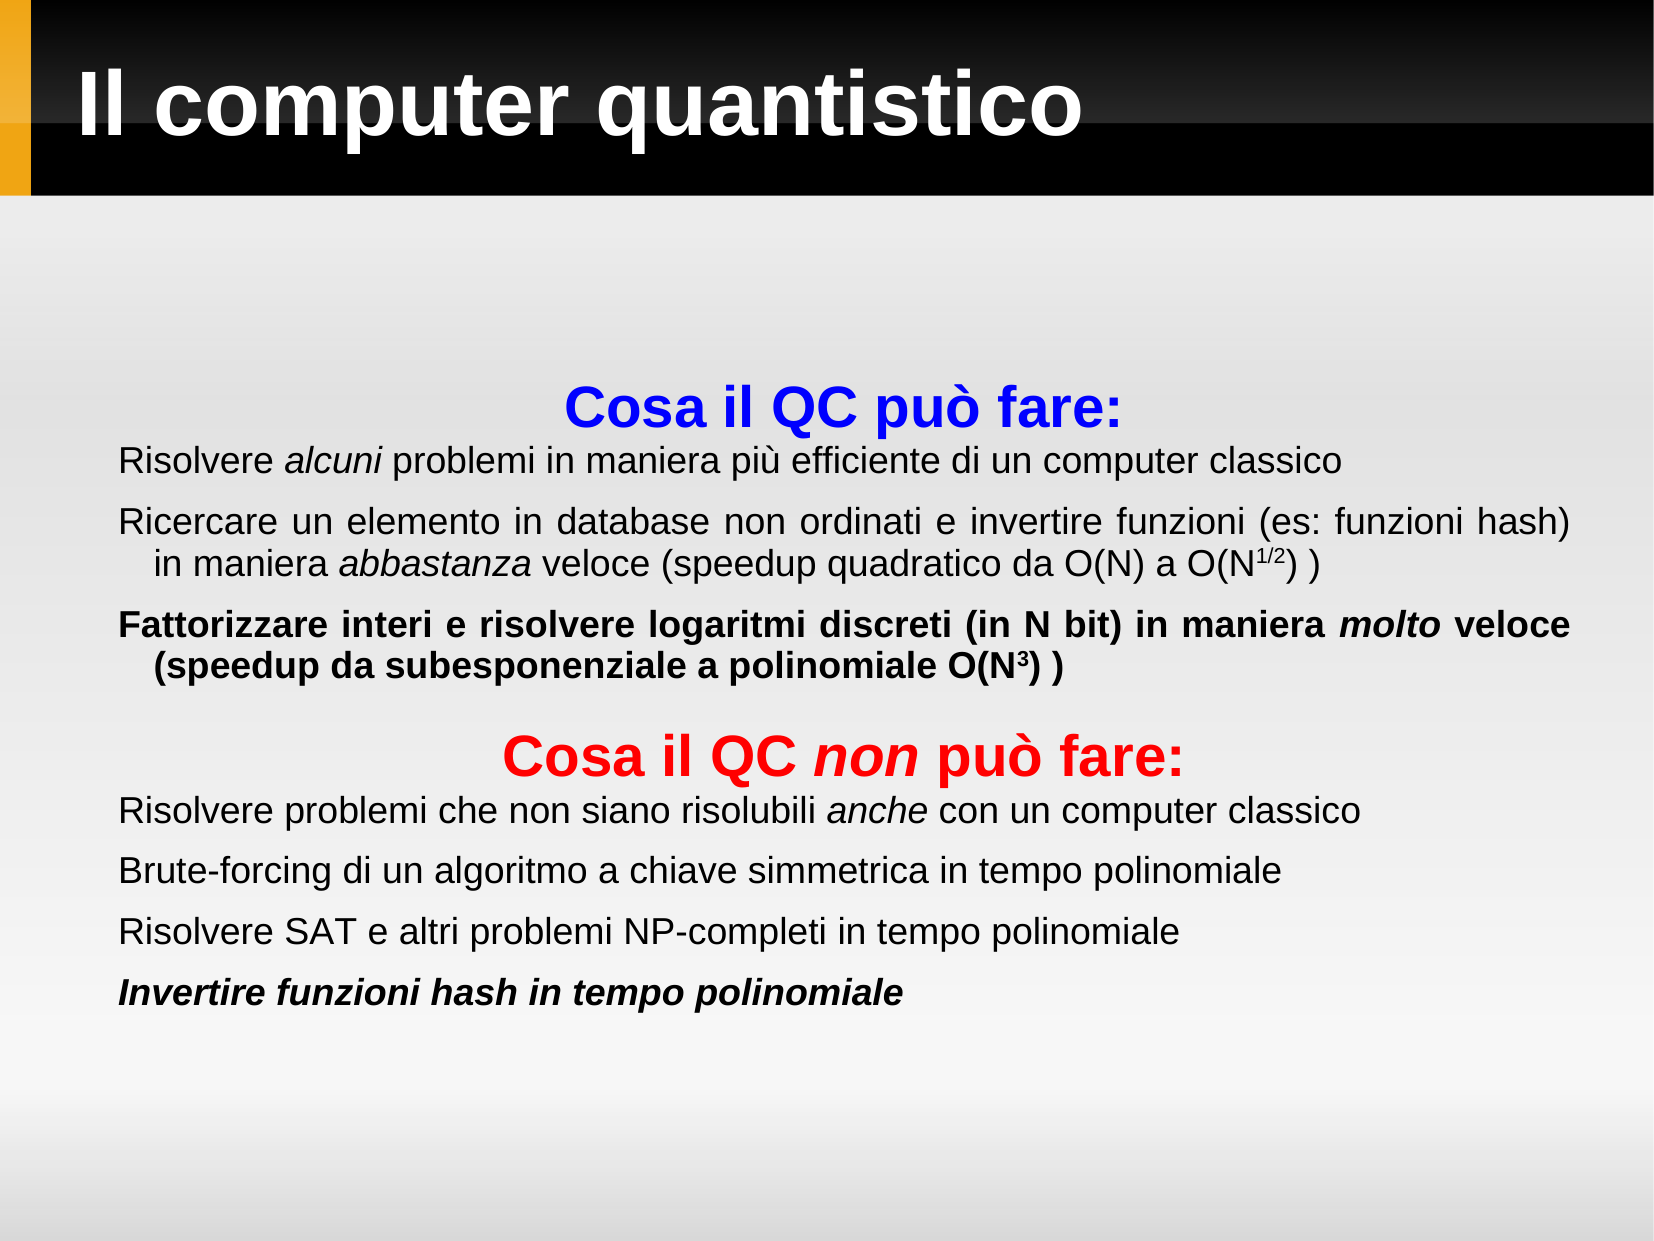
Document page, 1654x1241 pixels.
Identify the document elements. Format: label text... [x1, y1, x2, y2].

title Il computer quantistico [76, 7, 1565, 200]
subtitle Cosa il QC può fare: Risolvere alcuni problemi in maniera più efficiente di un computer classico Ricercare un elemento in database non ordinati e invertire funzioni (es: funzioni hash) in maniera abbastanza veloce (speedup quadratico da O(N) a O(N1/2) ) Fattorizzare interi e risolvere logaritmi discreti (in N bit) in maniera molto veloce (speedup da subesponenziale a polinomiale O(N3) ) Cosa il QC non può fare: Risolvere problemi che non siano risolubili anche con un computer classico Brute-forcing di un algoritmo a chiave simmetrica in tempo polinomiale Risolvere SAT e altri problemi NP-completi in tempo polinomiale Invertire funzioni hash in tempo polinomiale [82, 206, 1571, 1182]
picture [0, 0, 1654, 1241]
